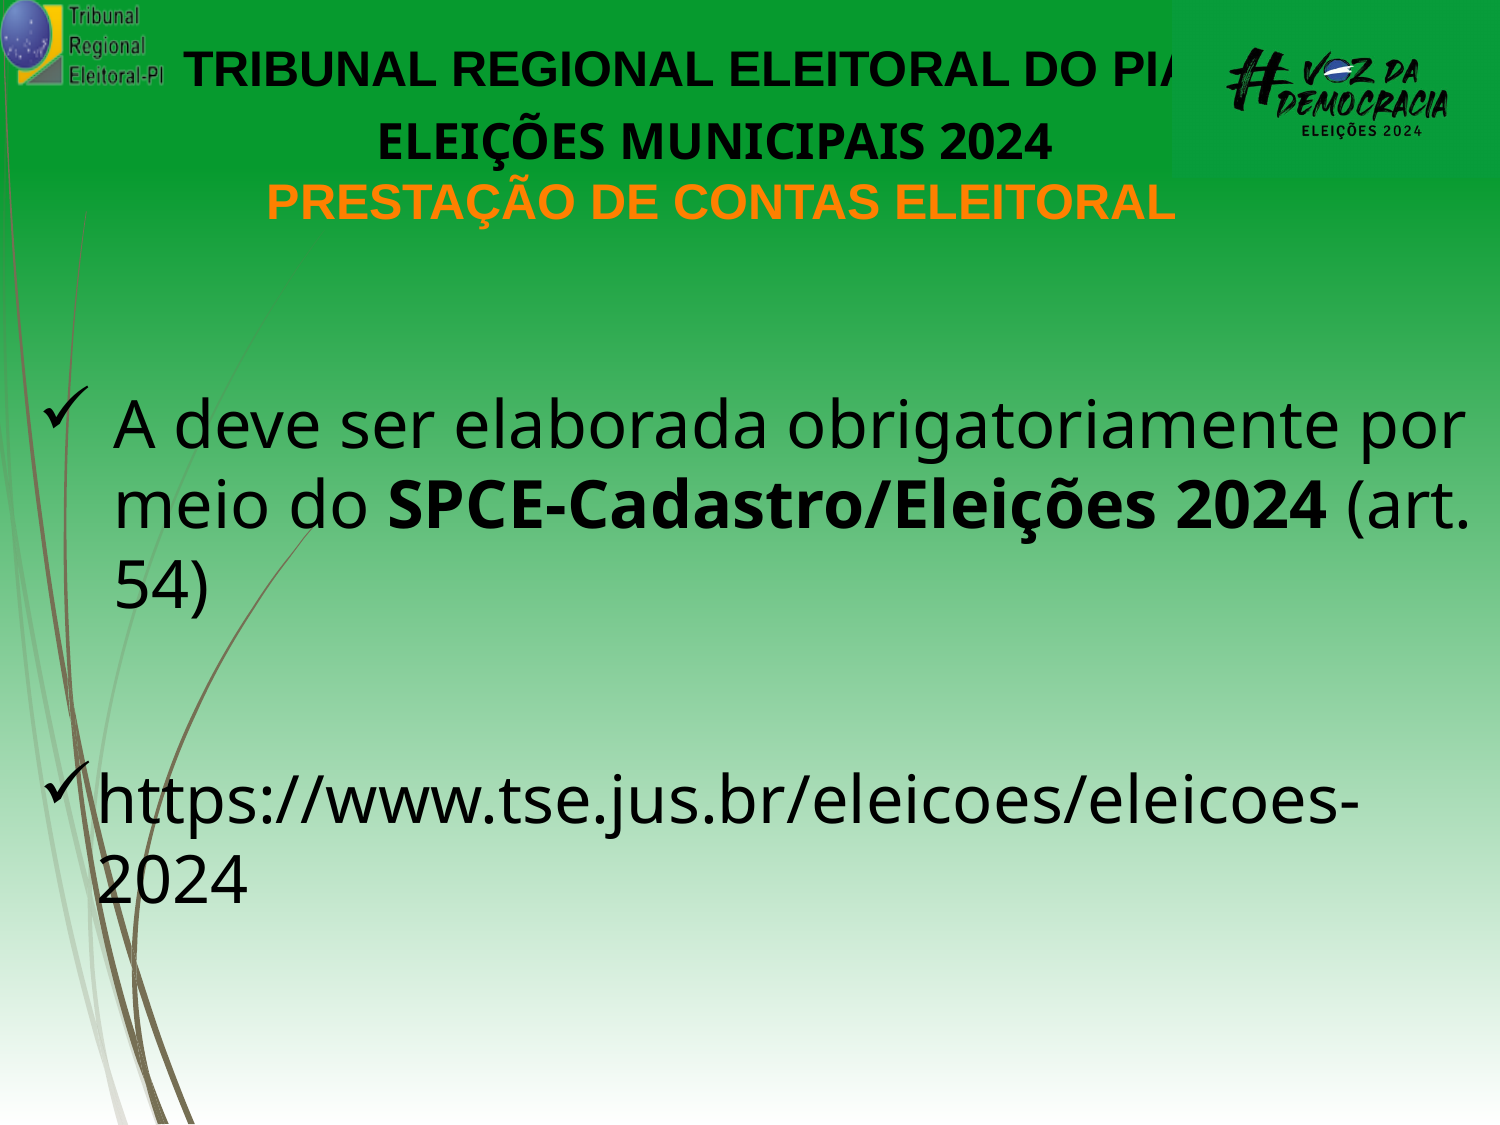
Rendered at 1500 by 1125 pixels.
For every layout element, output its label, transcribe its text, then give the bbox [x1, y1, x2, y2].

text_box A deve ser elaborada obrigatoriamente por meio do SPCE-Cadastro/Eleições 2024 (art. 54) https://www.tse.jus.br/eleicoes/eleicoes-2024 [23, 249, 1498, 1099]
picture [1172, 0, 1500, 178]
text_box TRIBUNAL REGIONAL ELEITORAL DO PIAUÍ ELEIÇÕES MUNICIPAIS 2024 PRESTAÇÃO DE CONTAS ELEITORAL [0, 0, 1477, 214]
picture [0, 0, 178, 94]
